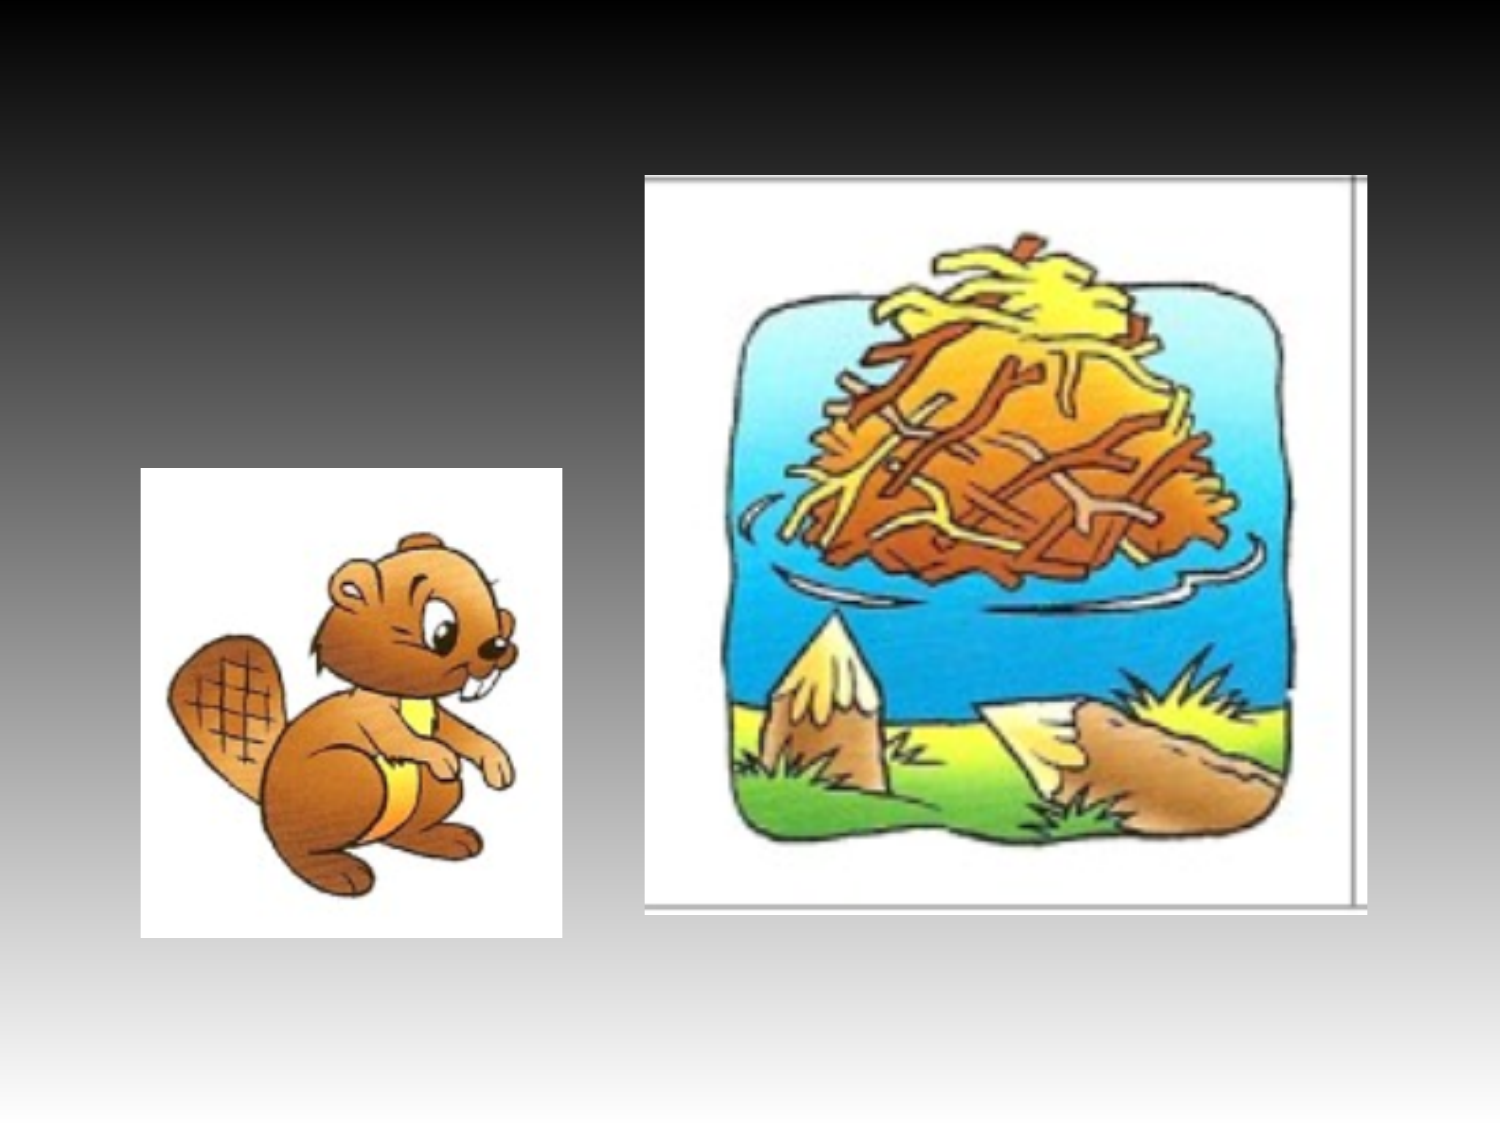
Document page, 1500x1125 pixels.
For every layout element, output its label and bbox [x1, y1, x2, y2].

picture [140, 468, 563, 938]
picture [644, 175, 1368, 915]
